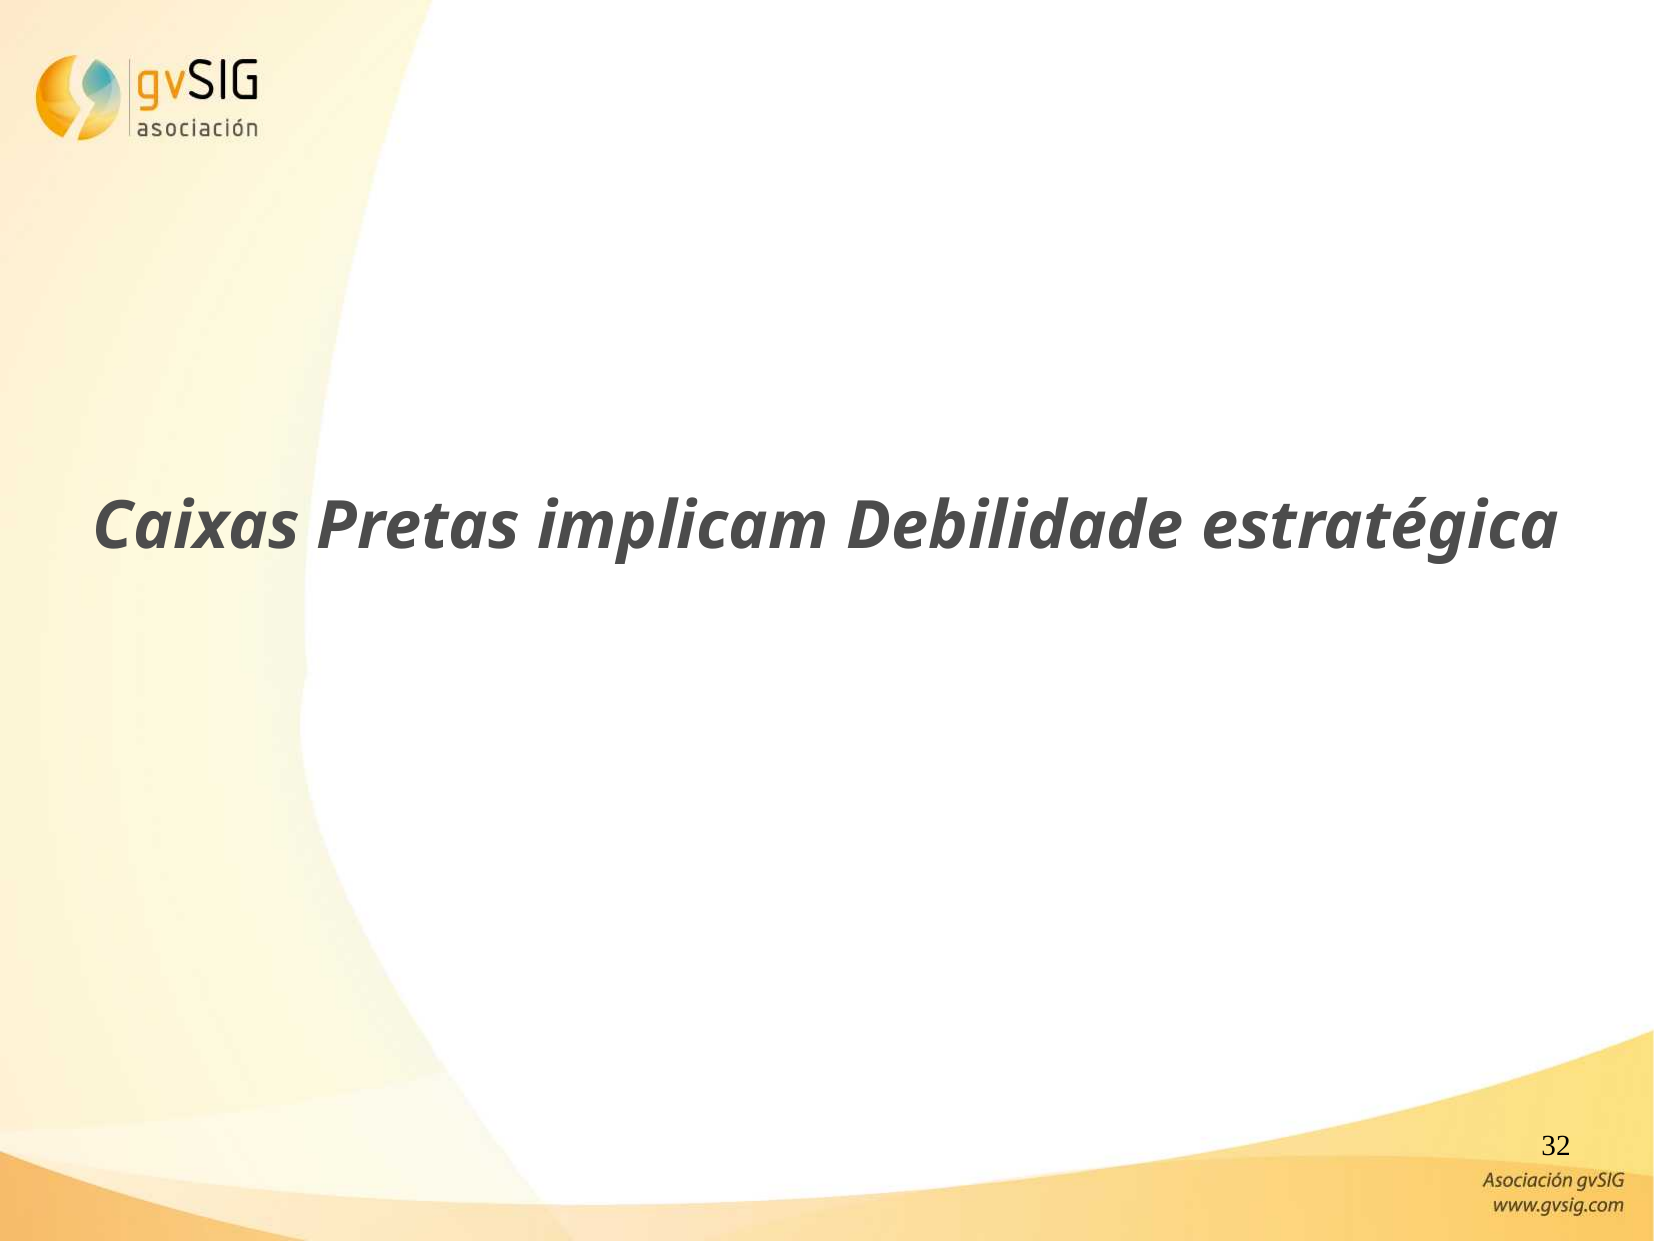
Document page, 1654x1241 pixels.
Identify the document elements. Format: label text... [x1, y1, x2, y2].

picture [0, 0, 1654, 1241]
text_box Caixas Pretas implicam Debilidade estratégica [59, 470, 1595, 756]
